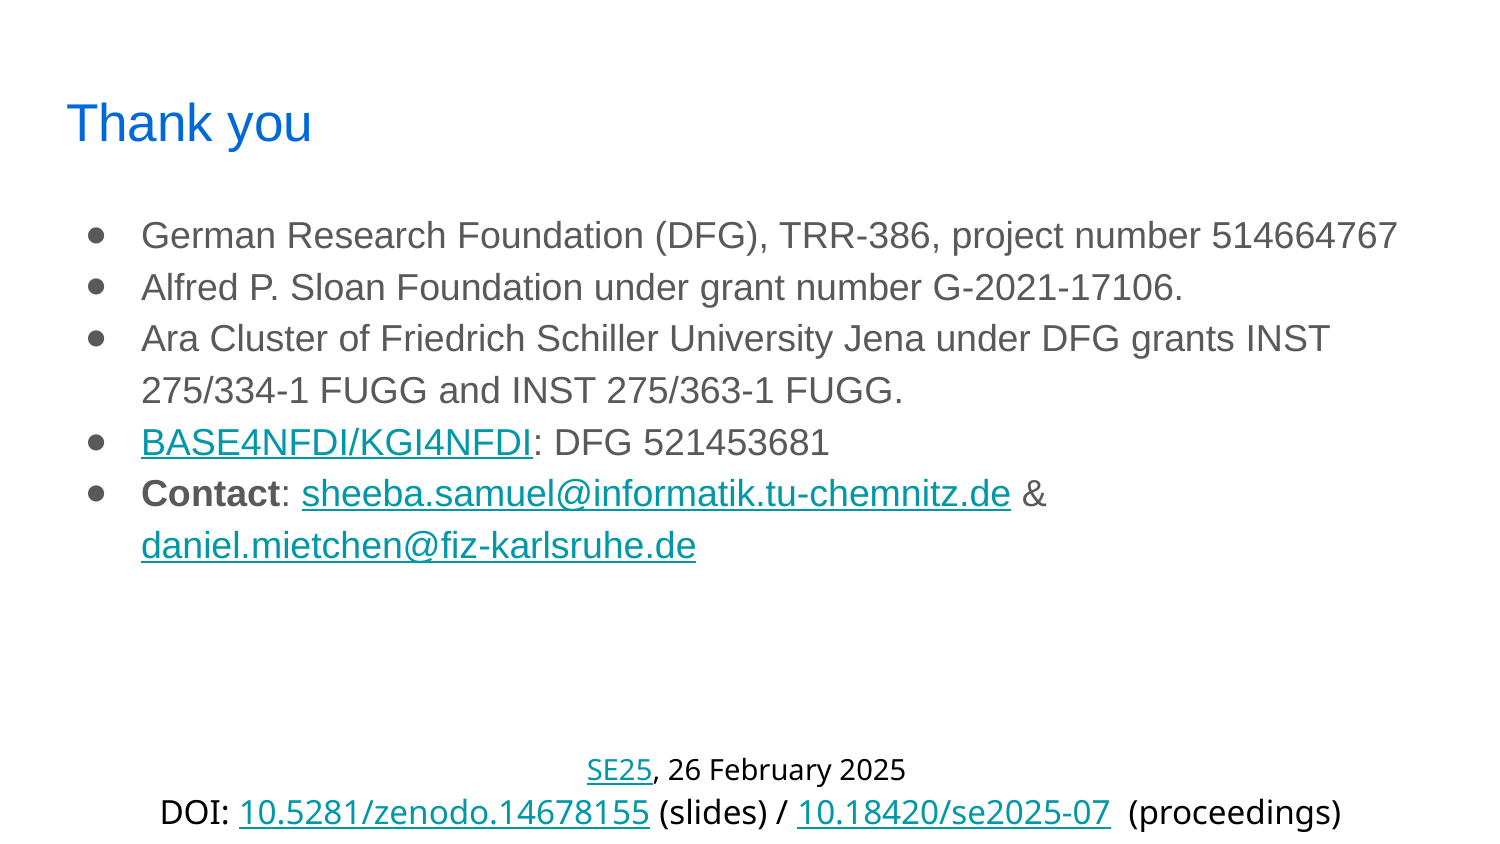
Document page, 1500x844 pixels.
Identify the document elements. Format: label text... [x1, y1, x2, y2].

list German Research Foundation (DFG), TRR-386, project number 514664767 Alfred P. Sloan Foundation under grant number G-2021-17106. Ara Cluster of Friedrich Schiller University Jena under DFG grants INST 275/334-1 FUGG and INST 275/363-1 FUGG. BASE4NFDI/KGI4NFDI: DFG 521453681 Contact: sheeba.samuel@informatik.tu-chemnitz.de & daniel.mietchen@fiz-karlsruhe.de [51, 189, 1449, 746]
text_box SE25, 26 February 2025 DOI: 10.5281/zenodo.14678155 (slides) / 10.18420/se2025-07 (proceedings) [0, 746, 1500, 803]
title Thank you [51, 72, 1449, 167]
